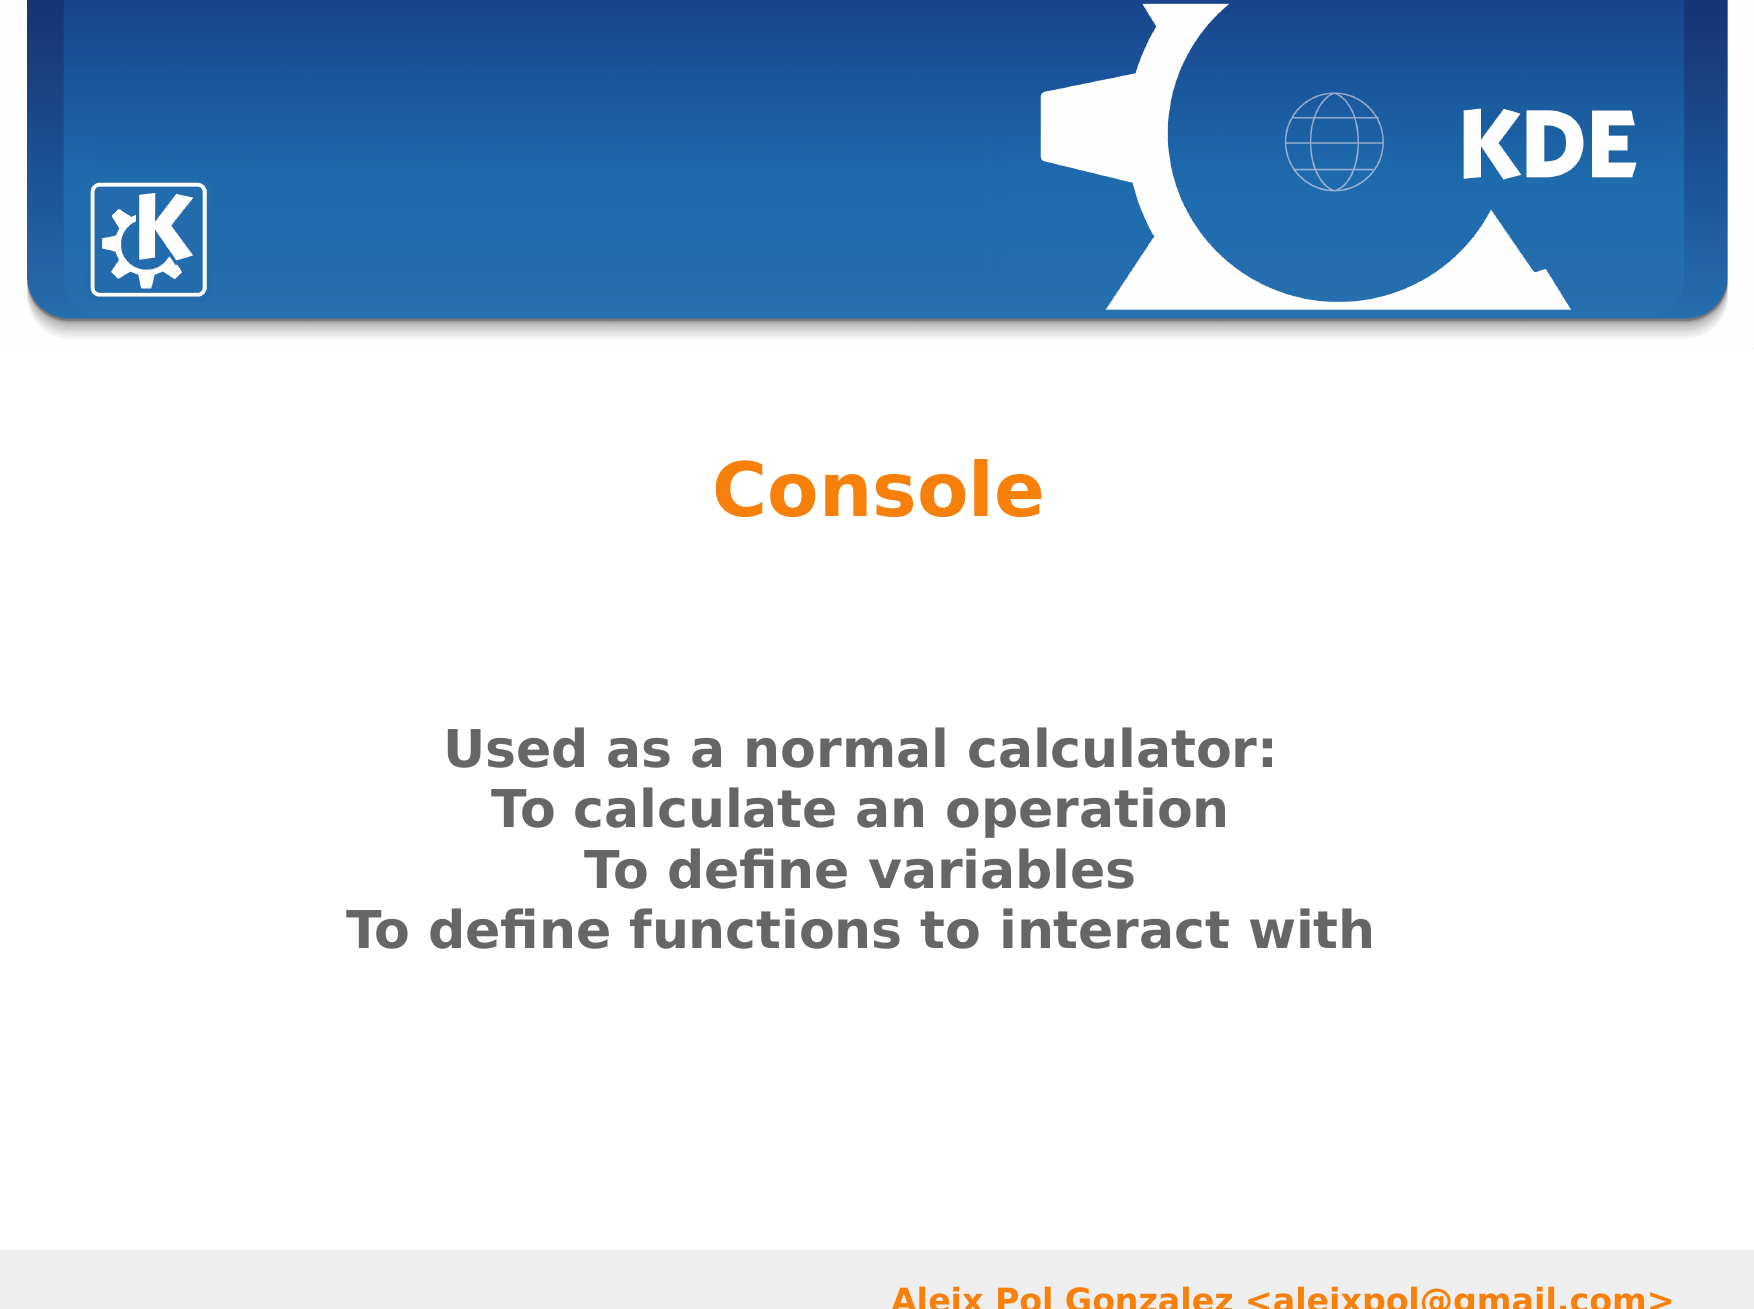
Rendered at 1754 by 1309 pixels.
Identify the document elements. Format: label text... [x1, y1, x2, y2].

text_box Console [122, 395, 1606, 499]
picture [0, 0, 1754, 349]
text_box Used as a normal calculator: To calculate an operation To define variables To define functions to interact with [71, 711, 1651, 969]
